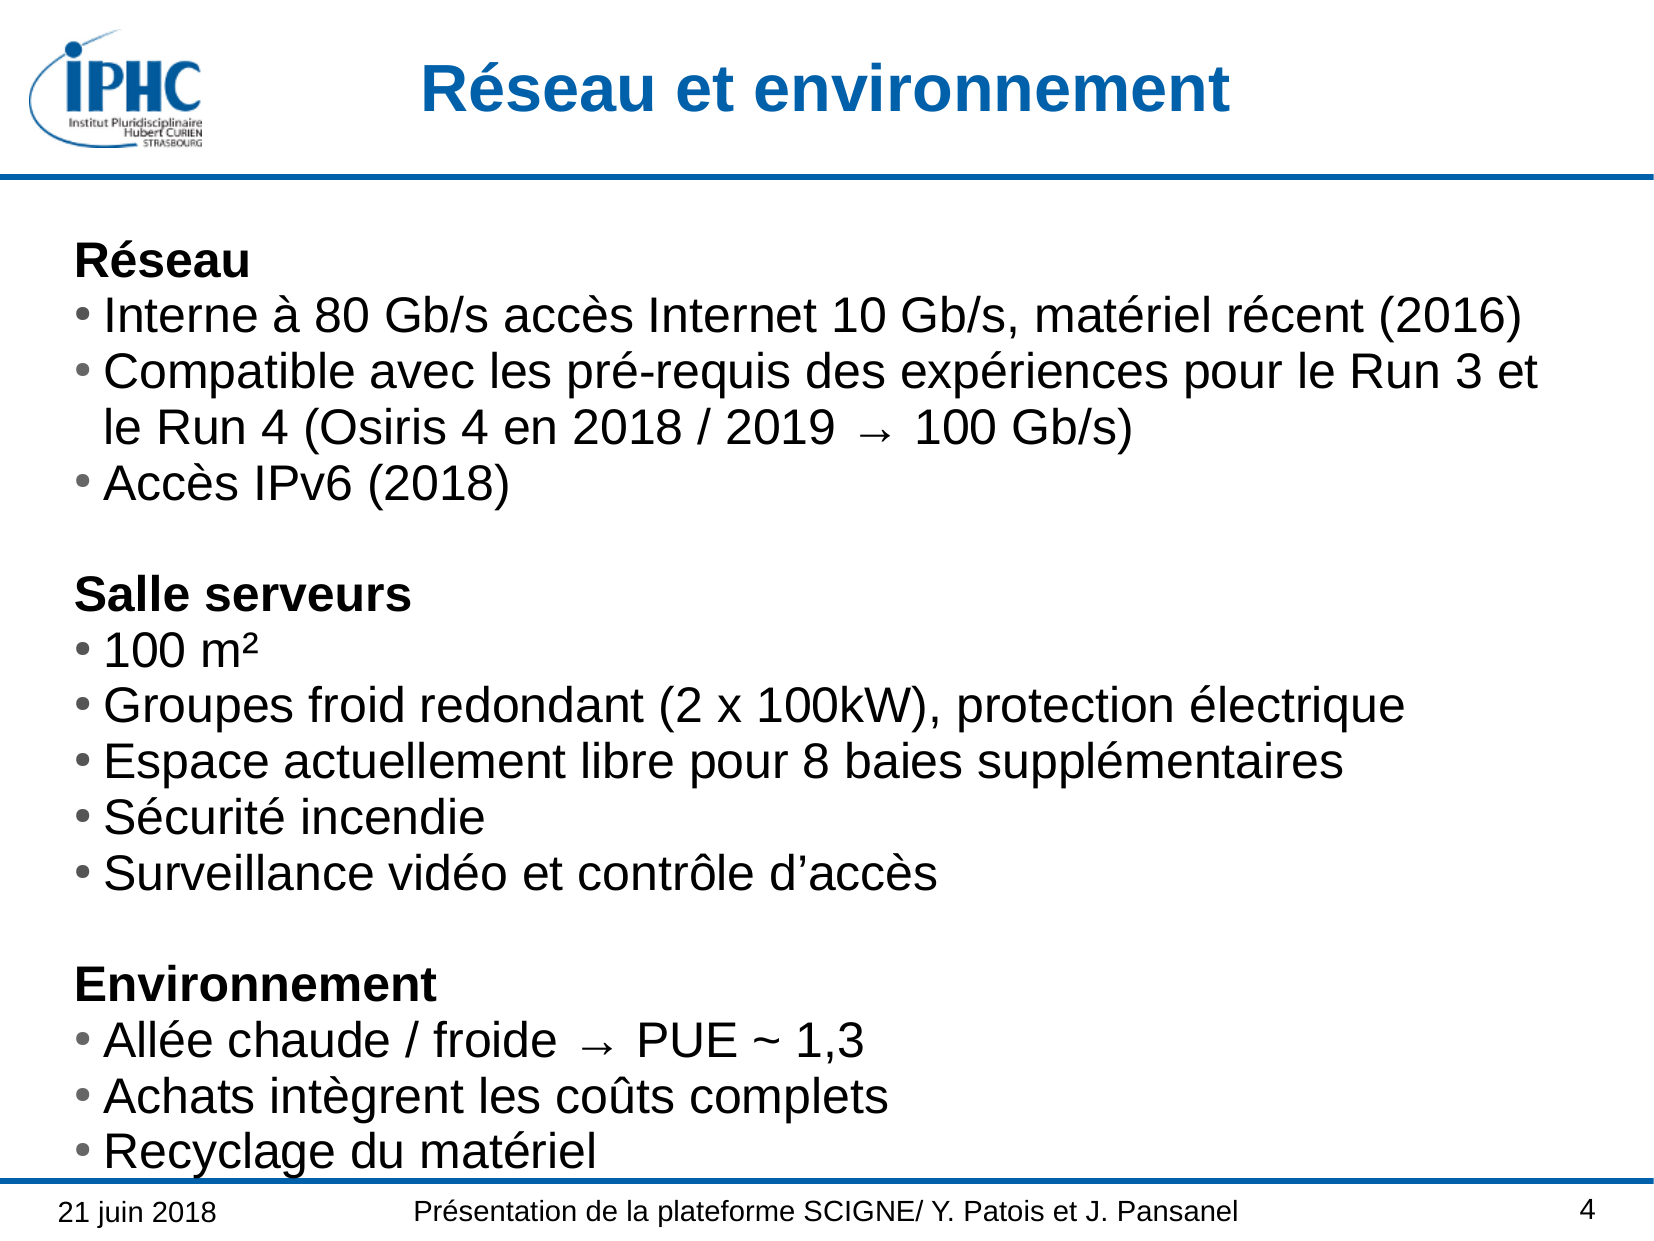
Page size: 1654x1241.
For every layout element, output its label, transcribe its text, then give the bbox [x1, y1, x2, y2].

picture [29, 29, 202, 148]
text_box Réseau et environnement [405, 43, 1249, 134]
text_box Réseau Interne à 80 Gb/s accès Internet 10 Gb/s, matériel récent (2016) Compatible avec les pré-requis des expériences pour le Run 3 et le Run 4 (Osiris 4 en 2018 / 2019 → 100 Gb/s) Accès IPv6 (2018) Salle serveurs 100 m² Groupes froid redondant (2 x 100kW), protection électrique Espace actuellement libre pour 8 baies supplémentaires Sécurité incendie Surveillance vidéo et contrôle d’accès Environnement Allée chaude / froide → PUE ~ 1,3 Achats intègrent les coûts complets Recyclage du matériel [59, 224, 1595, 1187]
